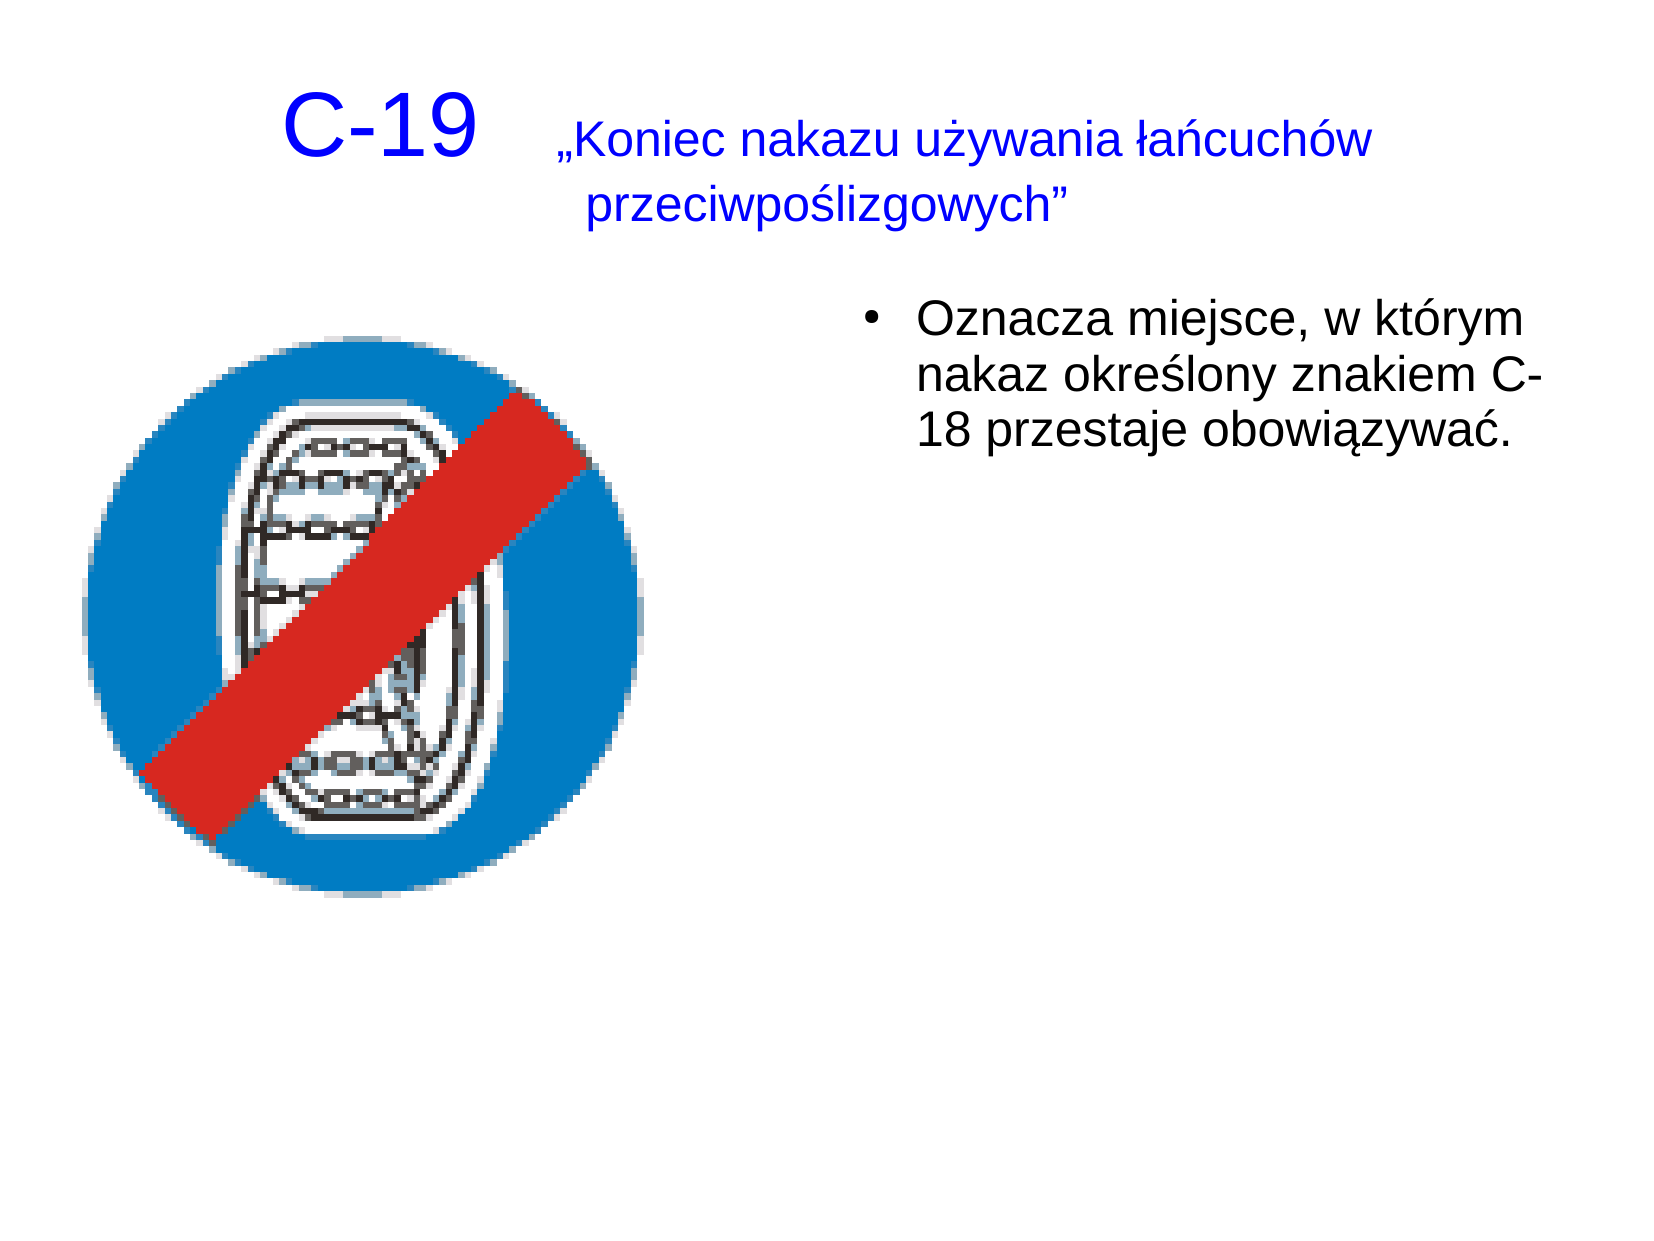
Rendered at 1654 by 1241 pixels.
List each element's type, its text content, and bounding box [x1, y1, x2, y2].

title C-19 „Koniec nakazu używania łańcuchów przeciwpoślizgowych” [82, 56, 1571, 250]
list Oznacza miejsce, w którym nakaz określony znakiem C-18 przestaje obowiązywać. [845, 290, 1572, 1094]
picture [82, 336, 644, 898]
